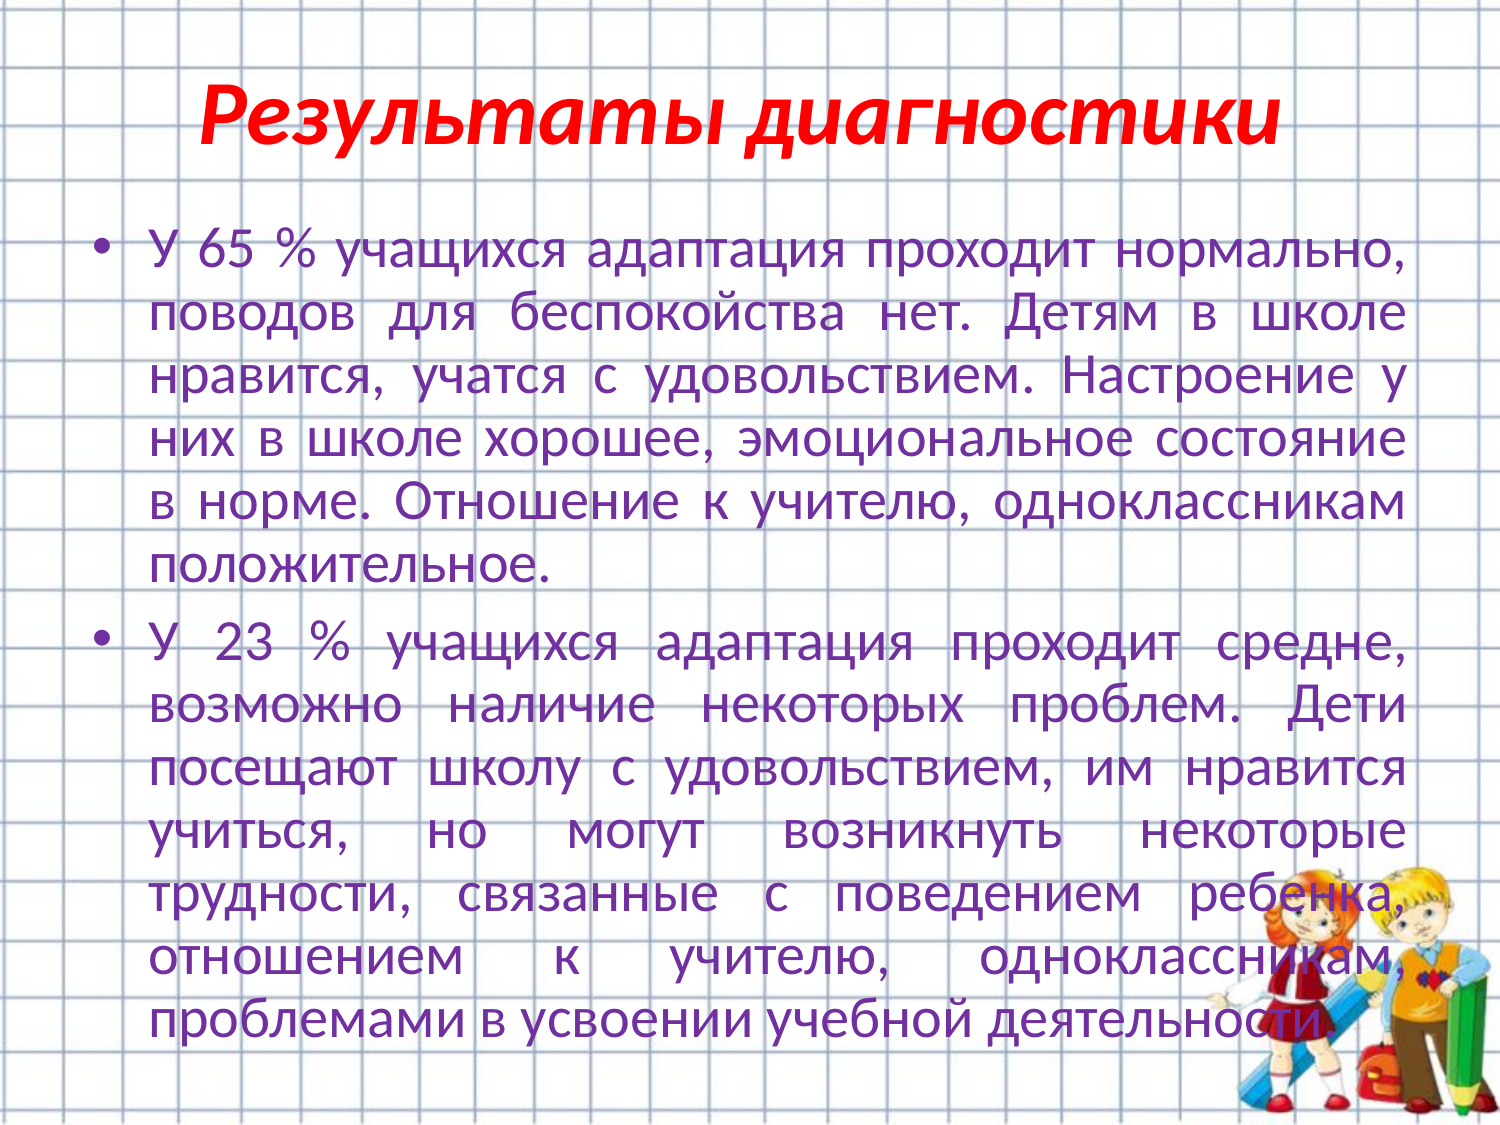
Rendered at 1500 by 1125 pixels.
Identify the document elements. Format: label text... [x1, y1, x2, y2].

list У 65 % учащихся адаптация проходит нормально, поводов для беспокойства нет. Детям в школе нравится, учатся с удовольствием. Настроение у них в школе хорошее, эмоциональное состояние в норме. Отношение к учителю, одноклассникам положительное. У 23 % учащихся адаптация проходит средне, возможно наличие некоторых проблем. Дети посещают школу с удовольствием, им нравится учиться, но могут возникнуть некоторые трудности, связанные с поведением ребенка, отношением к учителю, одноклассникам, проблемами в усвоении учебной деятельности. [76, 161, 1424, 1071]
picture [0, 0, 1500, 1125]
title Результаты диагностики [76, 54, 1427, 161]
